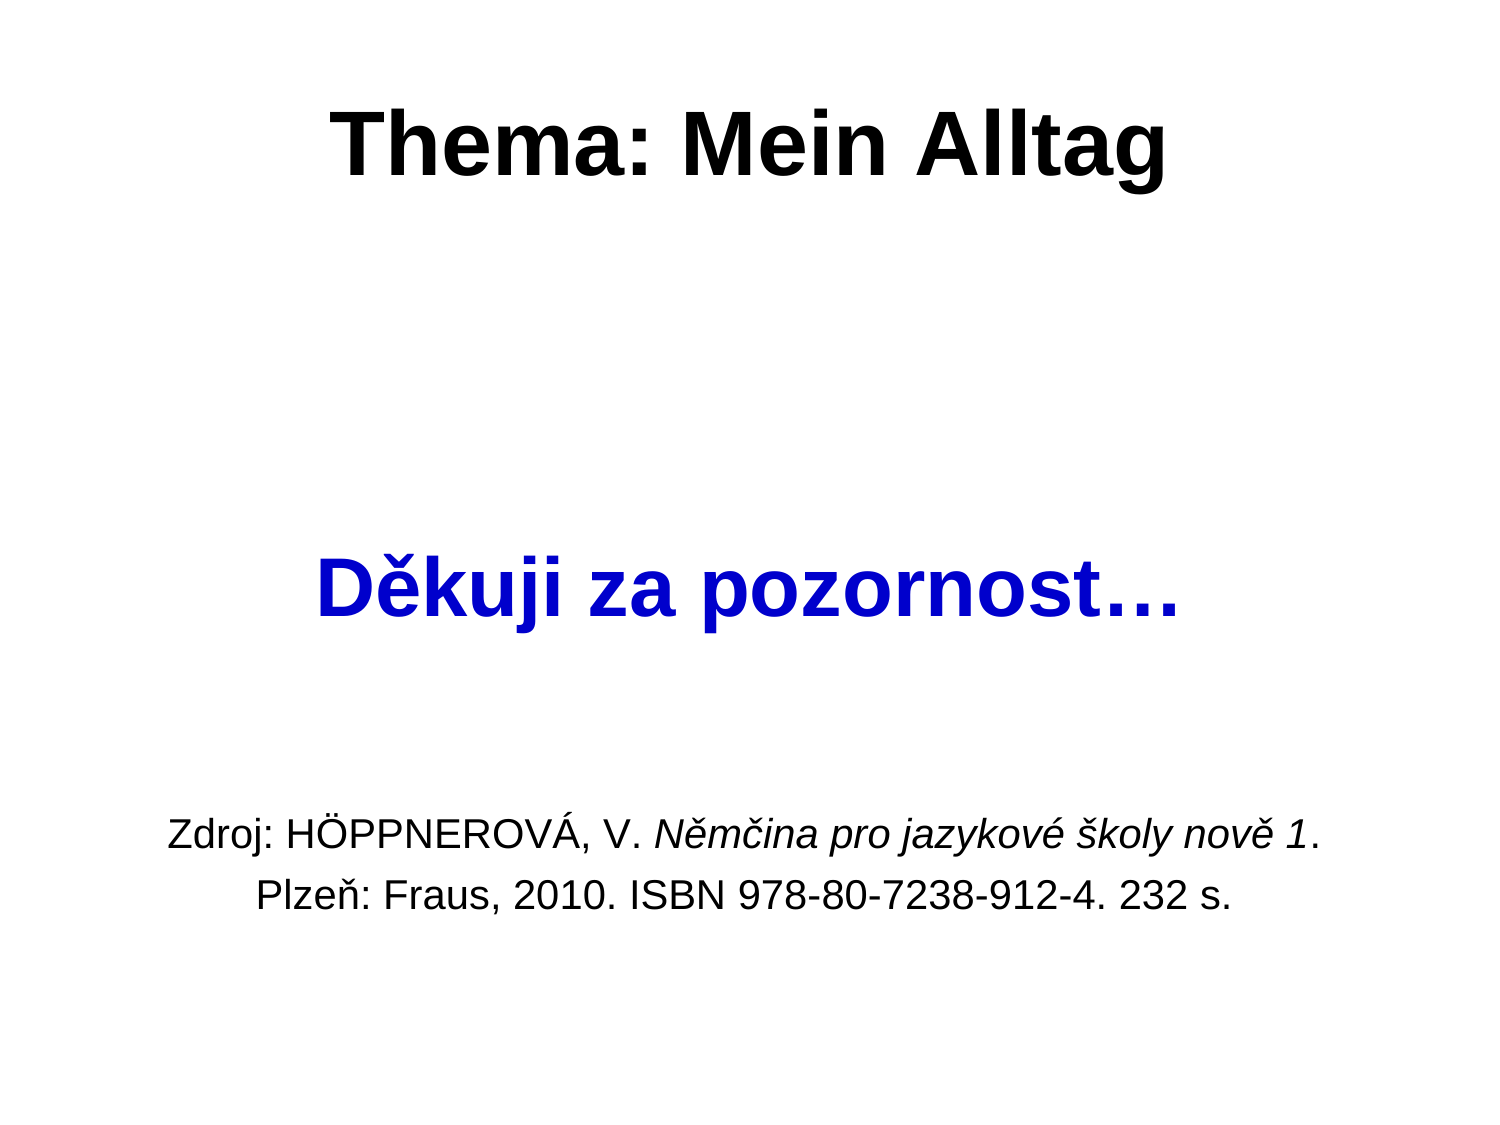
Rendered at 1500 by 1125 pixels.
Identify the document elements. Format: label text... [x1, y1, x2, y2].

list Děkuji za pozornost… Zdroj: HÖPPNEROVÁ, V. Němčina pro jazykové školy nově 1. Plzeň: Fraus, 2010. ISBN 978-80-7238-912-4. 232 s. [75, 262, 1426, 1046]
title Thema: Mein Alltag [75, 45, 1426, 233]
